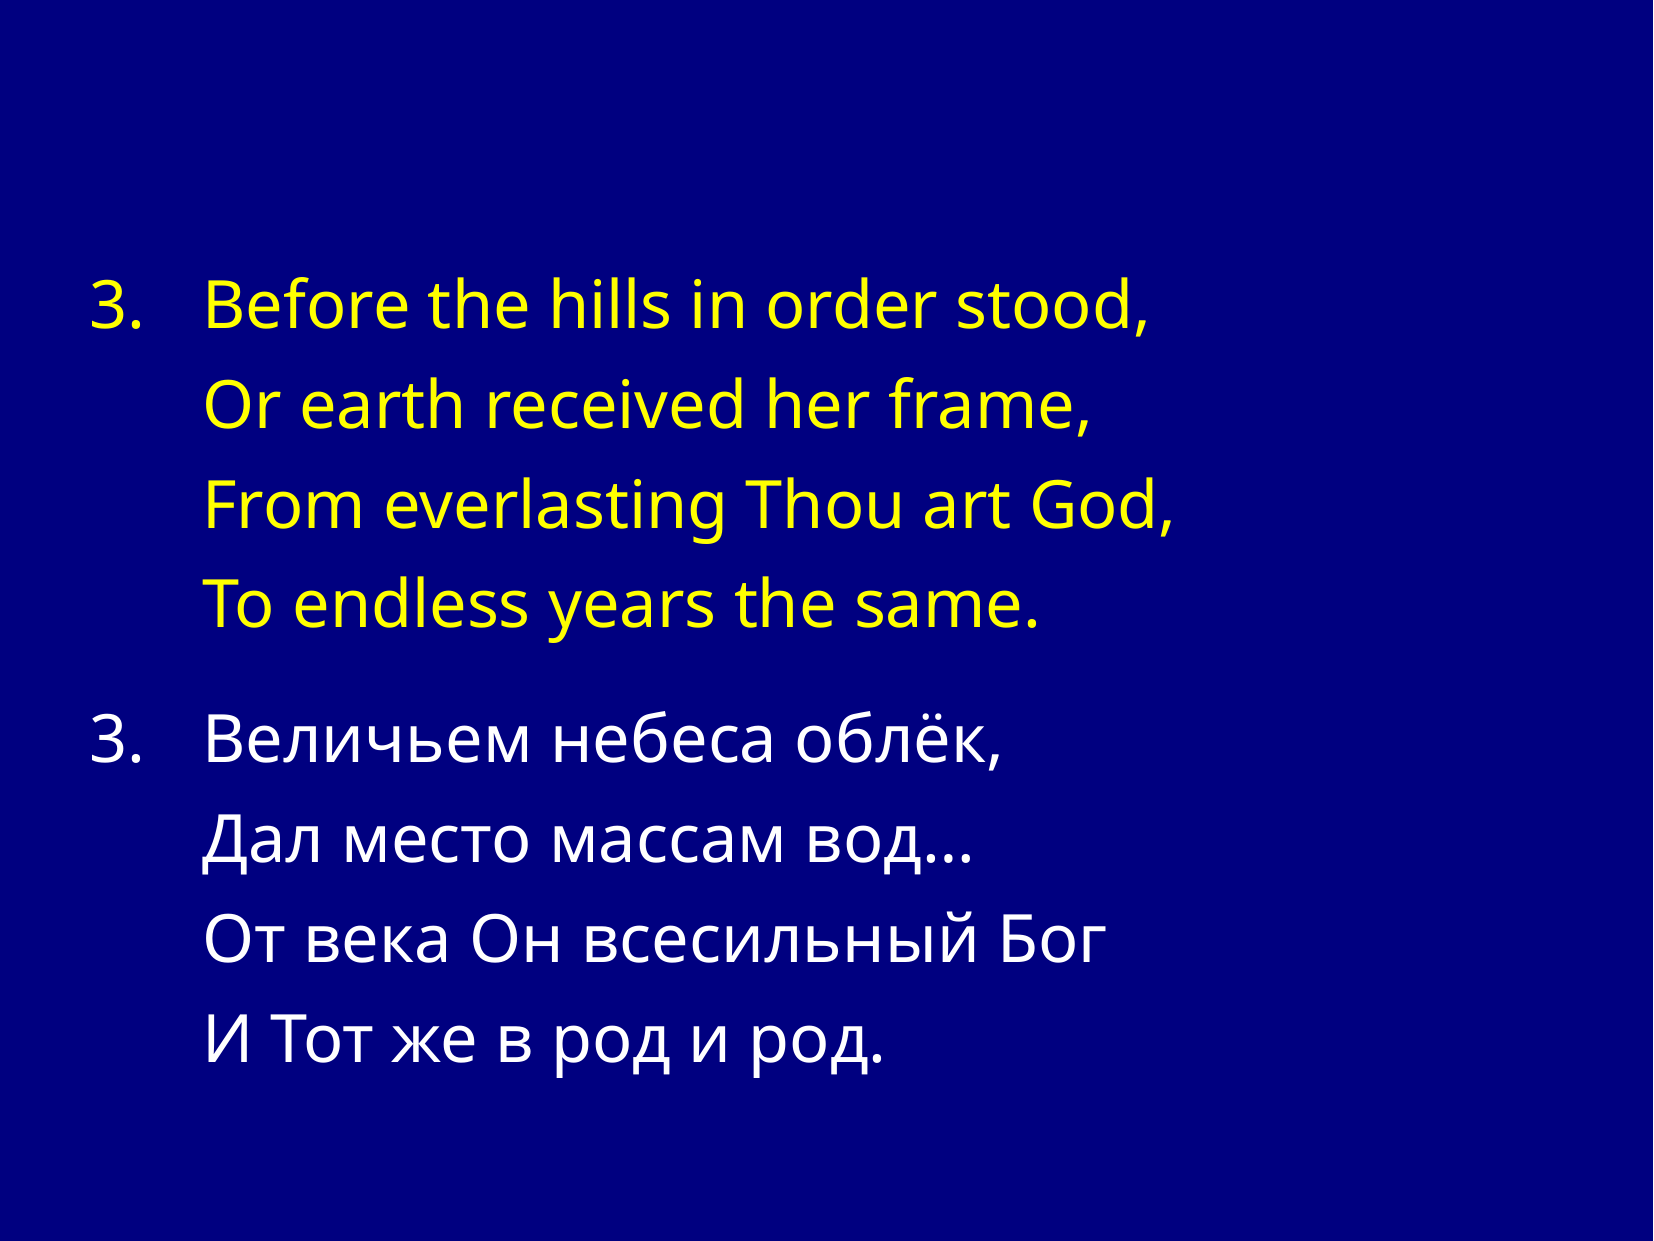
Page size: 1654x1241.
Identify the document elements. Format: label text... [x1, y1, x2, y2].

text_box 3. Before the hills in order stood, Or earth received her frame, From everlasting Thou art God, To endless years the same. [75, 150, 1576, 638]
text_box 3. Величьем небеса облёк, Дал место массам вод… От века Он всесильный Бог И Тот же в род и род. [75, 675, 1576, 1163]
